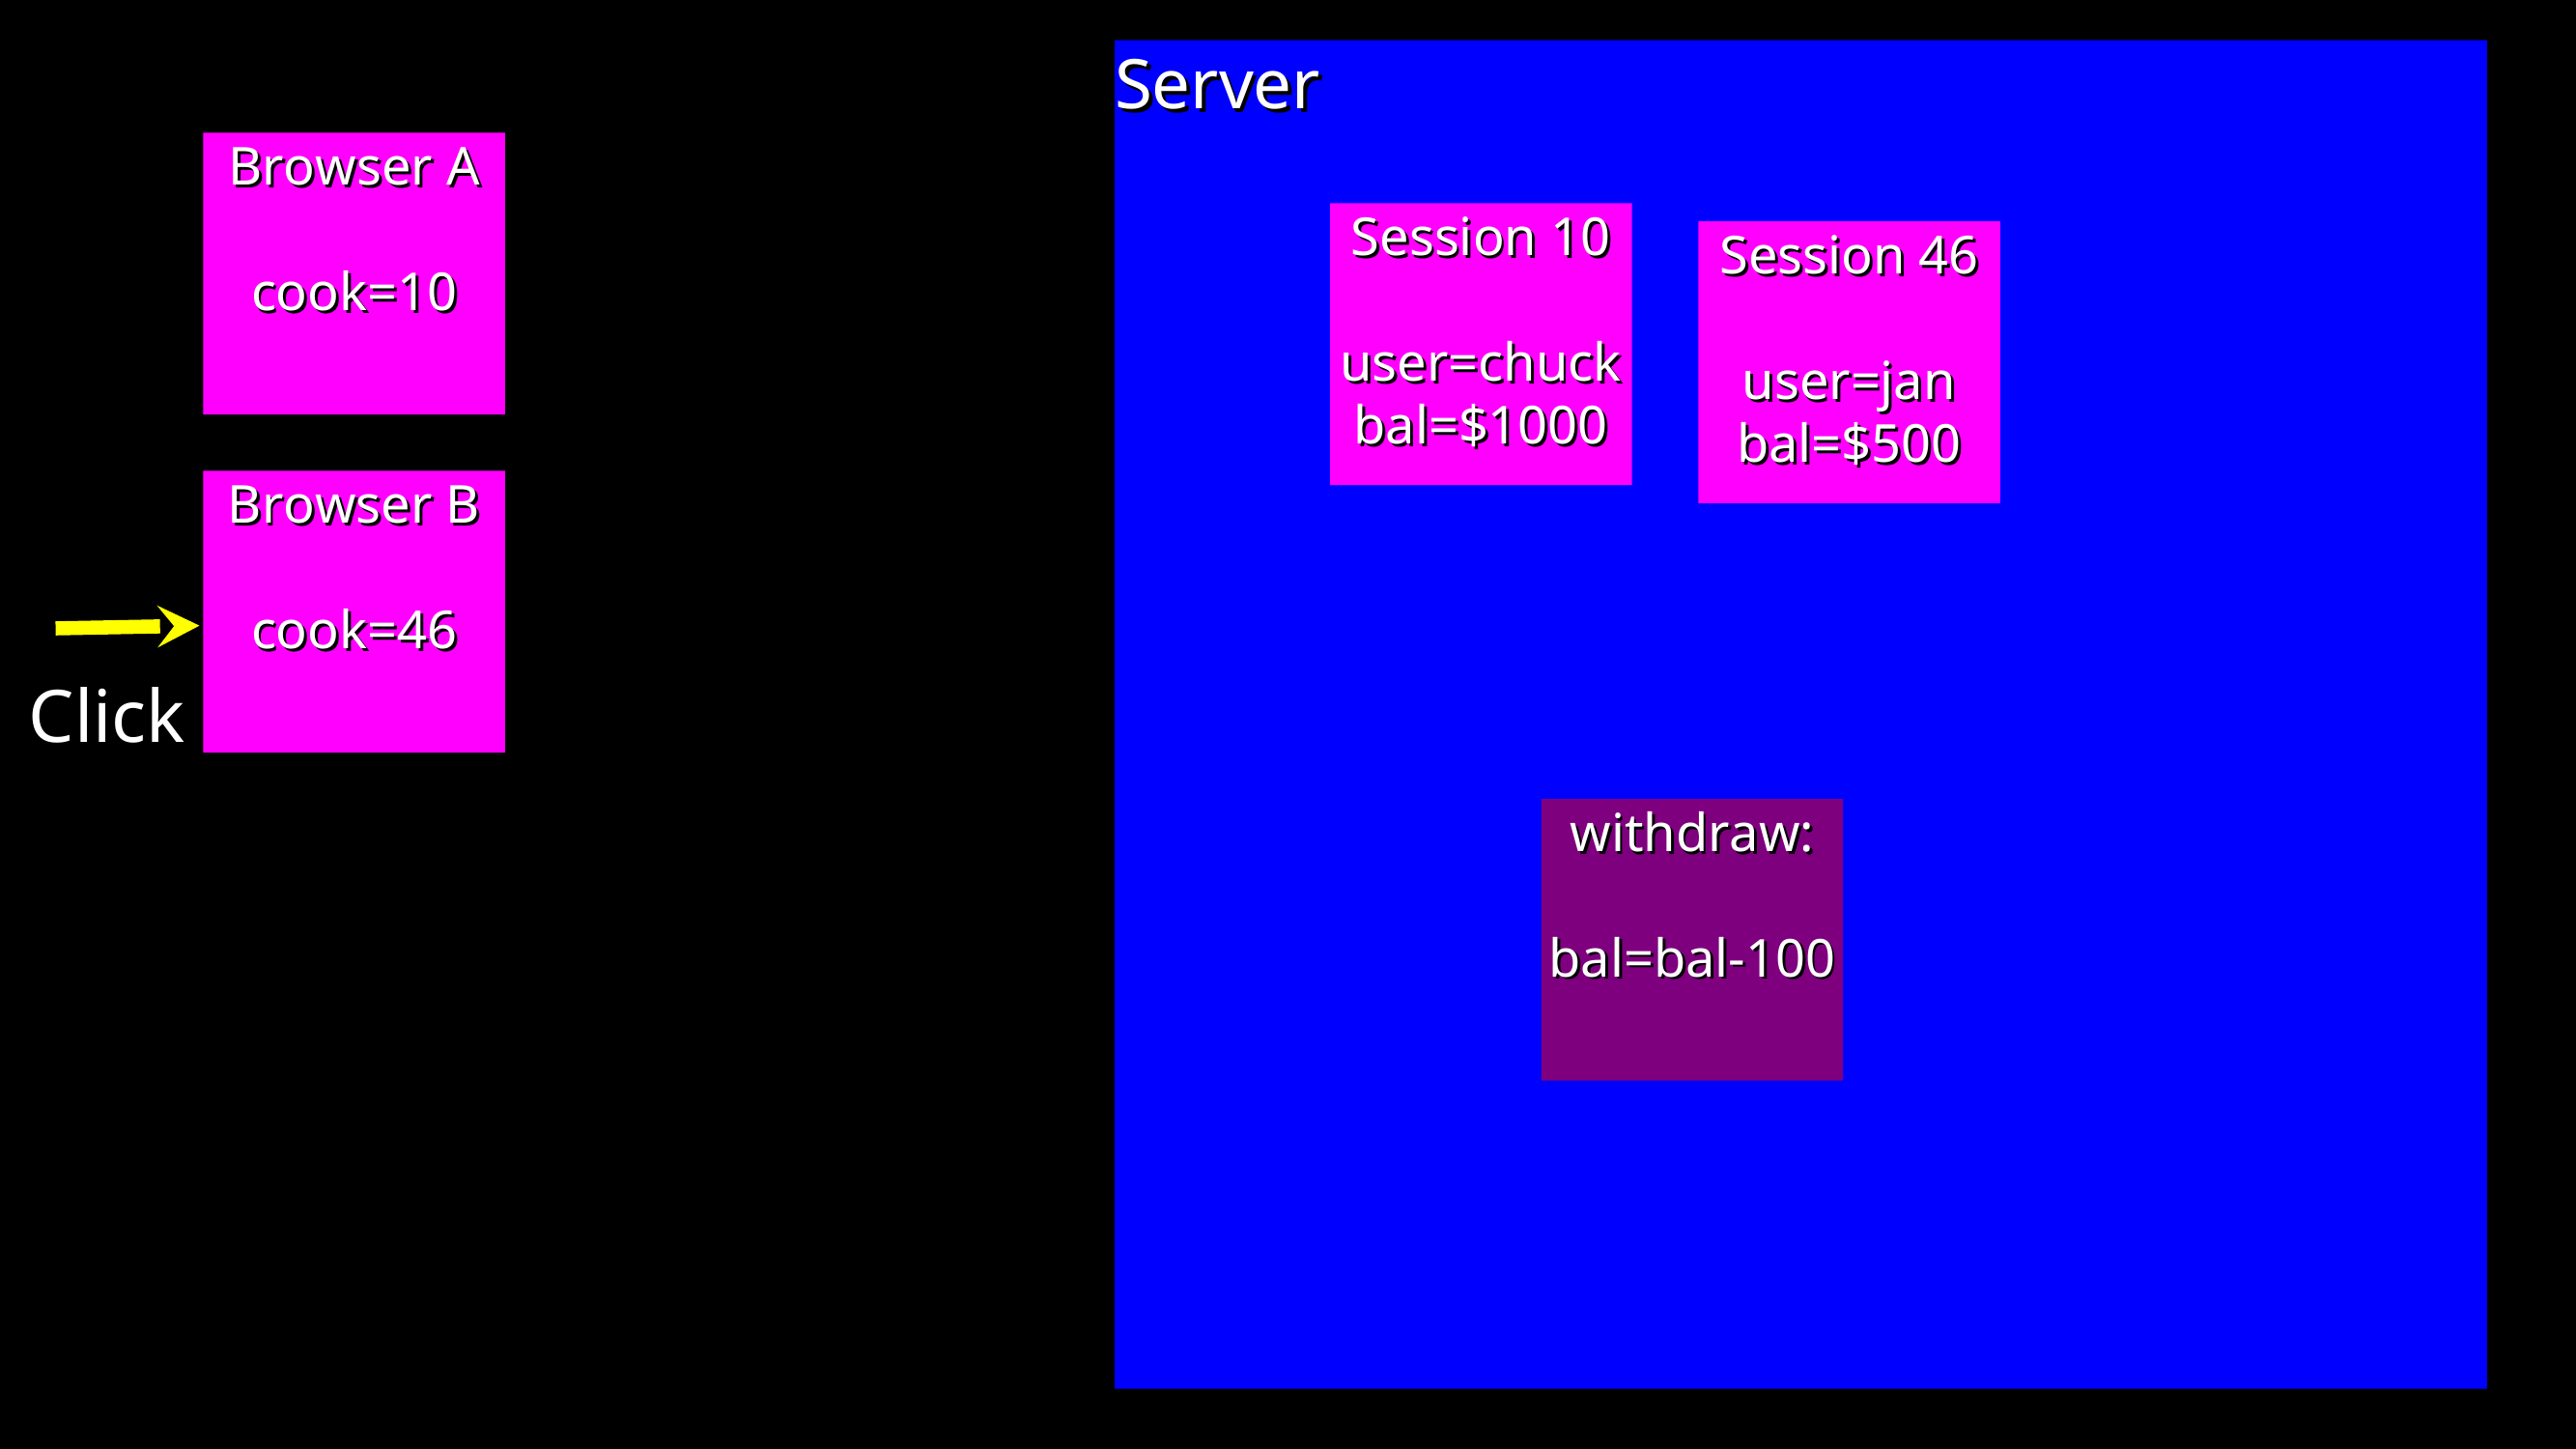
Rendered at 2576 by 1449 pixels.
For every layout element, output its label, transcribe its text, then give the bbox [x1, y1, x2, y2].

text_box Session 10 user=chuck bal=$1000 [1330, 203, 1632, 486]
text_box Browser B cook=46 [203, 470, 505, 753]
text_box Session 46 user=jan bal=$500 [1698, 221, 2000, 503]
text_box Click [28, 669, 185, 757]
text_box withdraw: bal=bal-100 [1541, 799, 1844, 1081]
text_box Browser A cook=10 [203, 132, 505, 415]
text_box Server [1115, 40, 2487, 1389]
